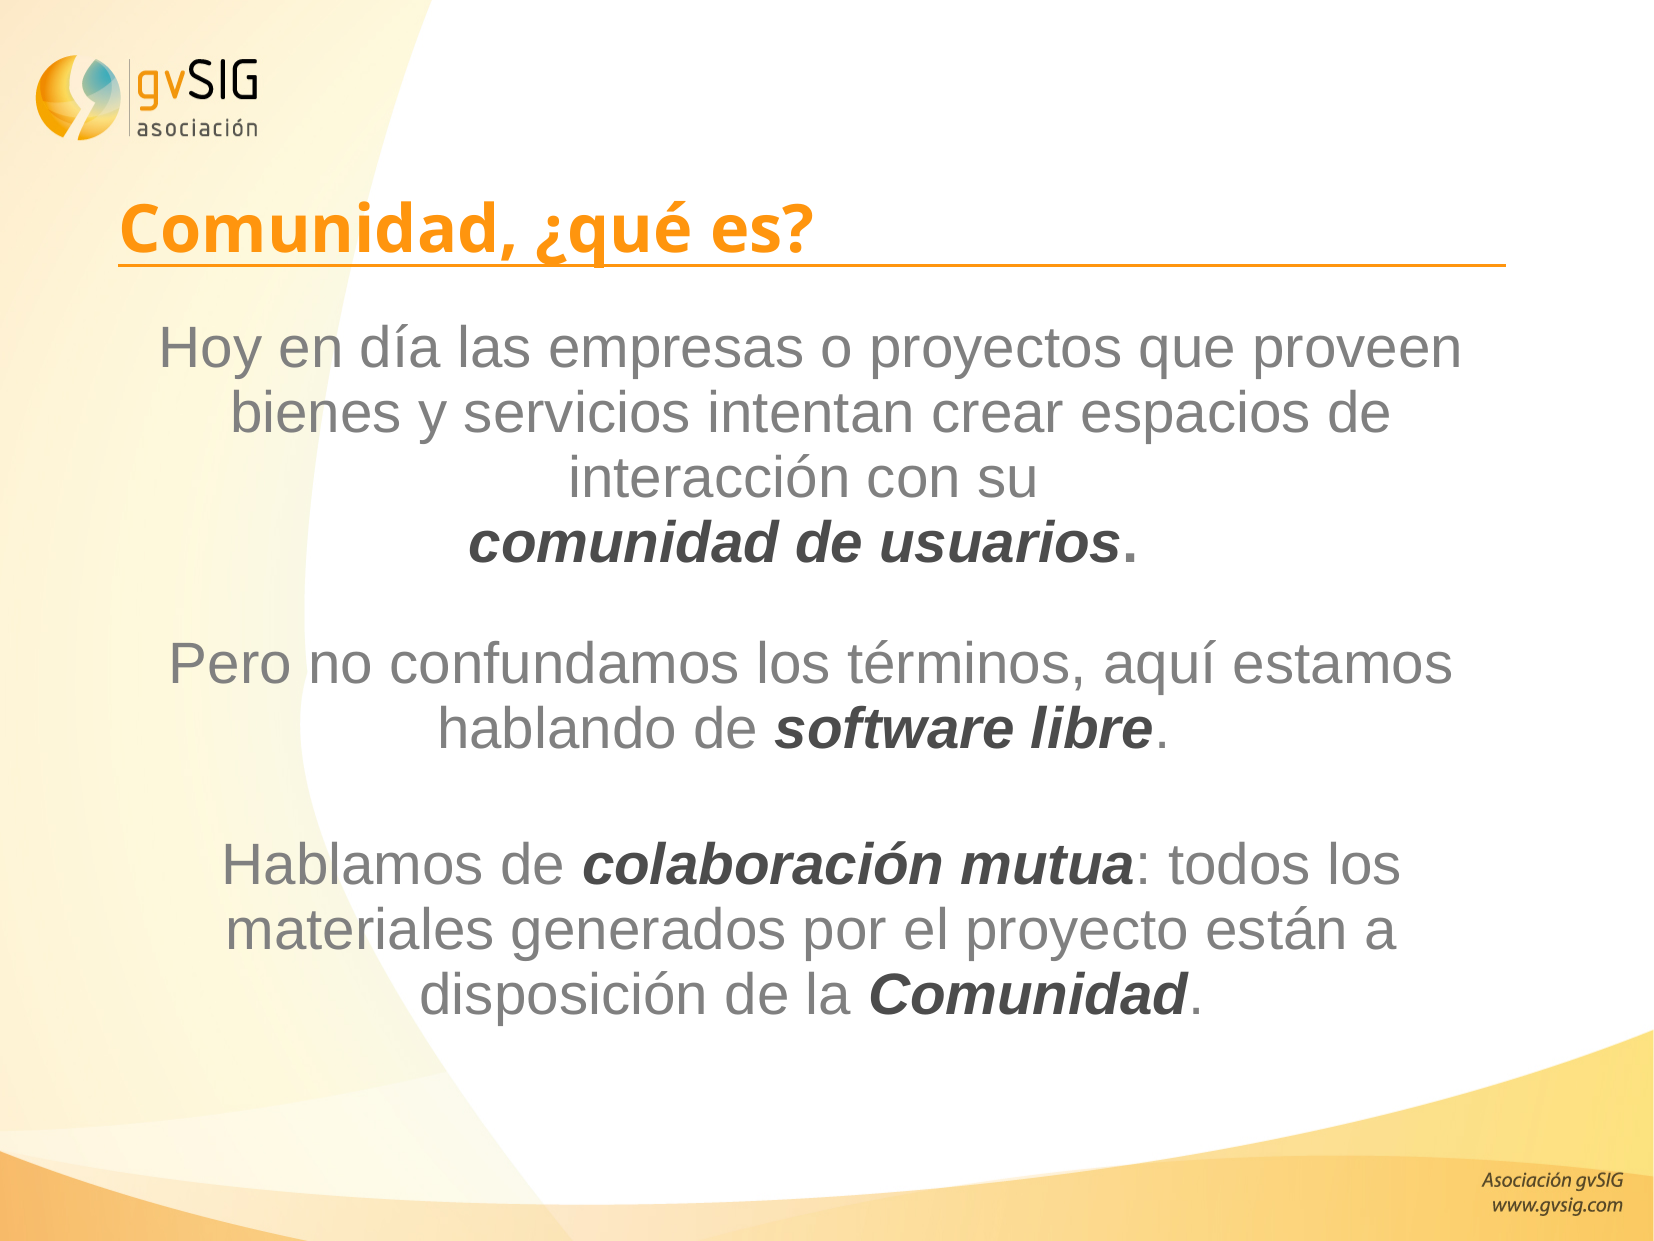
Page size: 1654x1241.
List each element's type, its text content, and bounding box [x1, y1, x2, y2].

title Pero no confundamos los términos, aquí estamos hablando de software libre. [118, 630, 1506, 762]
title Hablamos de colaboración mutua: todos los materiales generados por el proyecto están a disposición de la Comunidad. [118, 830, 1506, 1028]
title Hoy en día las empresas o proyectos que proveen bienes y servicios intentan crear espacios de interacción con su comunidad de usuarios. [118, 314, 1506, 576]
picture [0, 0, 1654, 1241]
title Comunidad, ¿qué es? [118, 177, 1607, 276]
